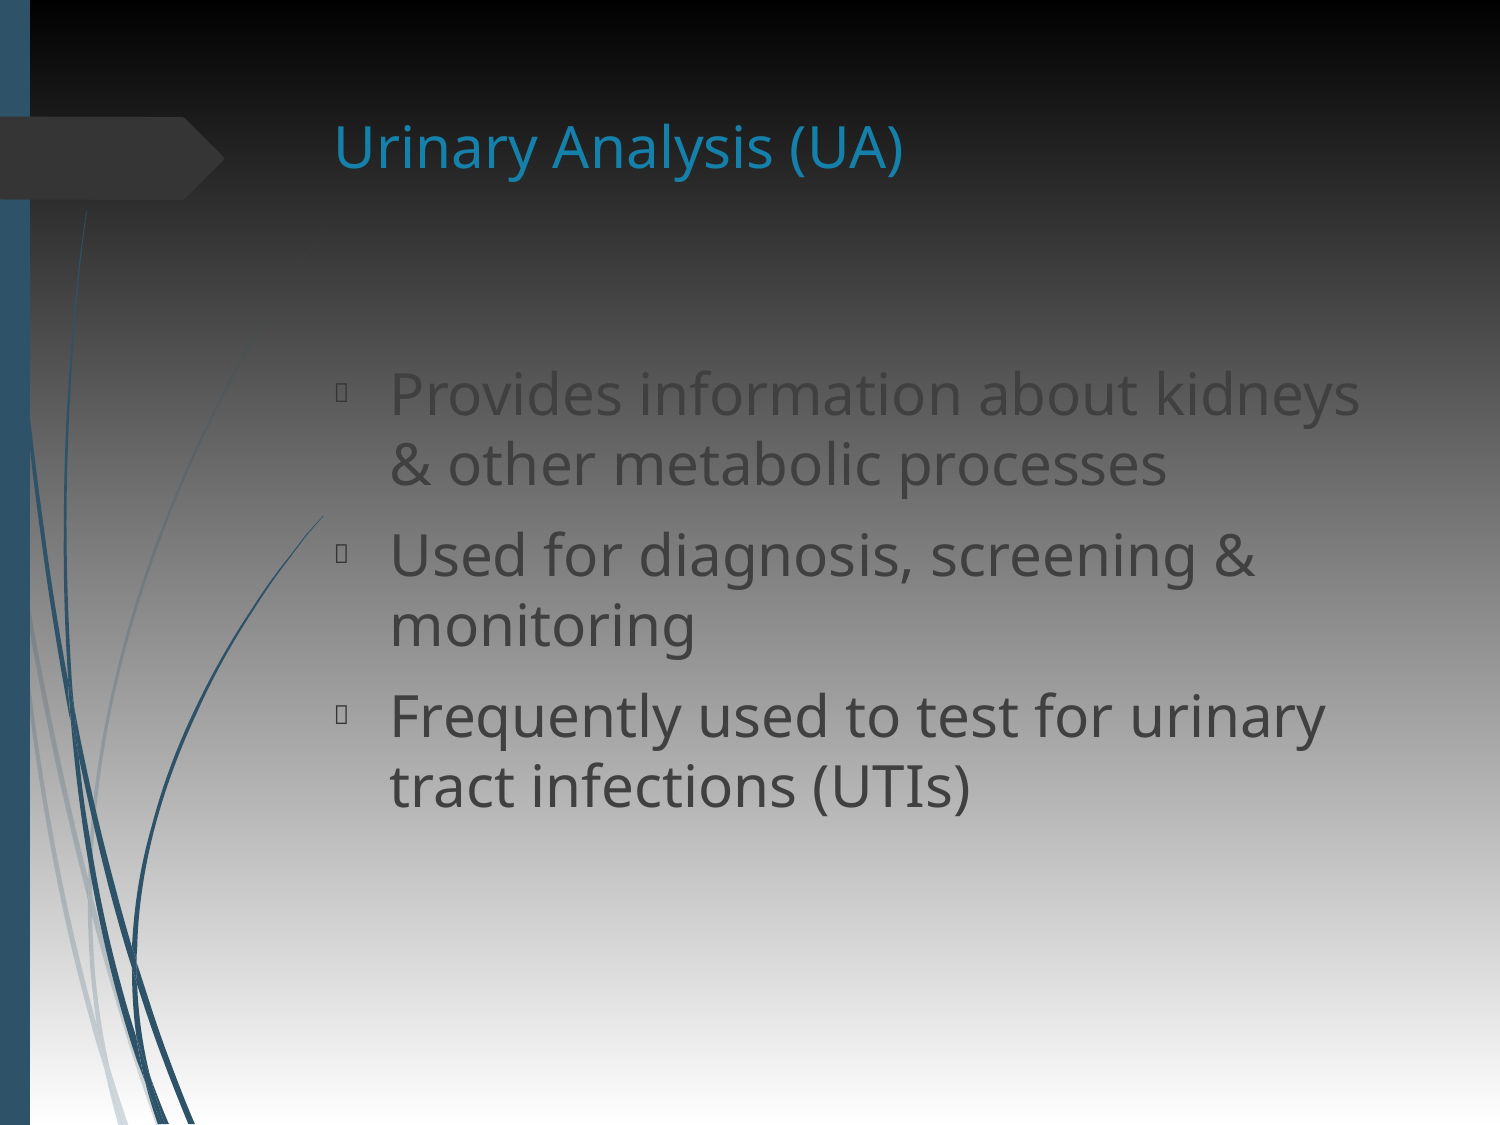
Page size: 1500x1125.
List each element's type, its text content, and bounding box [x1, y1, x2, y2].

title Urinary Analysis (UA) [319, 102, 1400, 313]
list Provides information about kidneys & other metabolic processes Used for diagnosis, screening & monitoring Frequently used to test for urinary tract infections (UTIs) [318, 350, 1400, 970]
